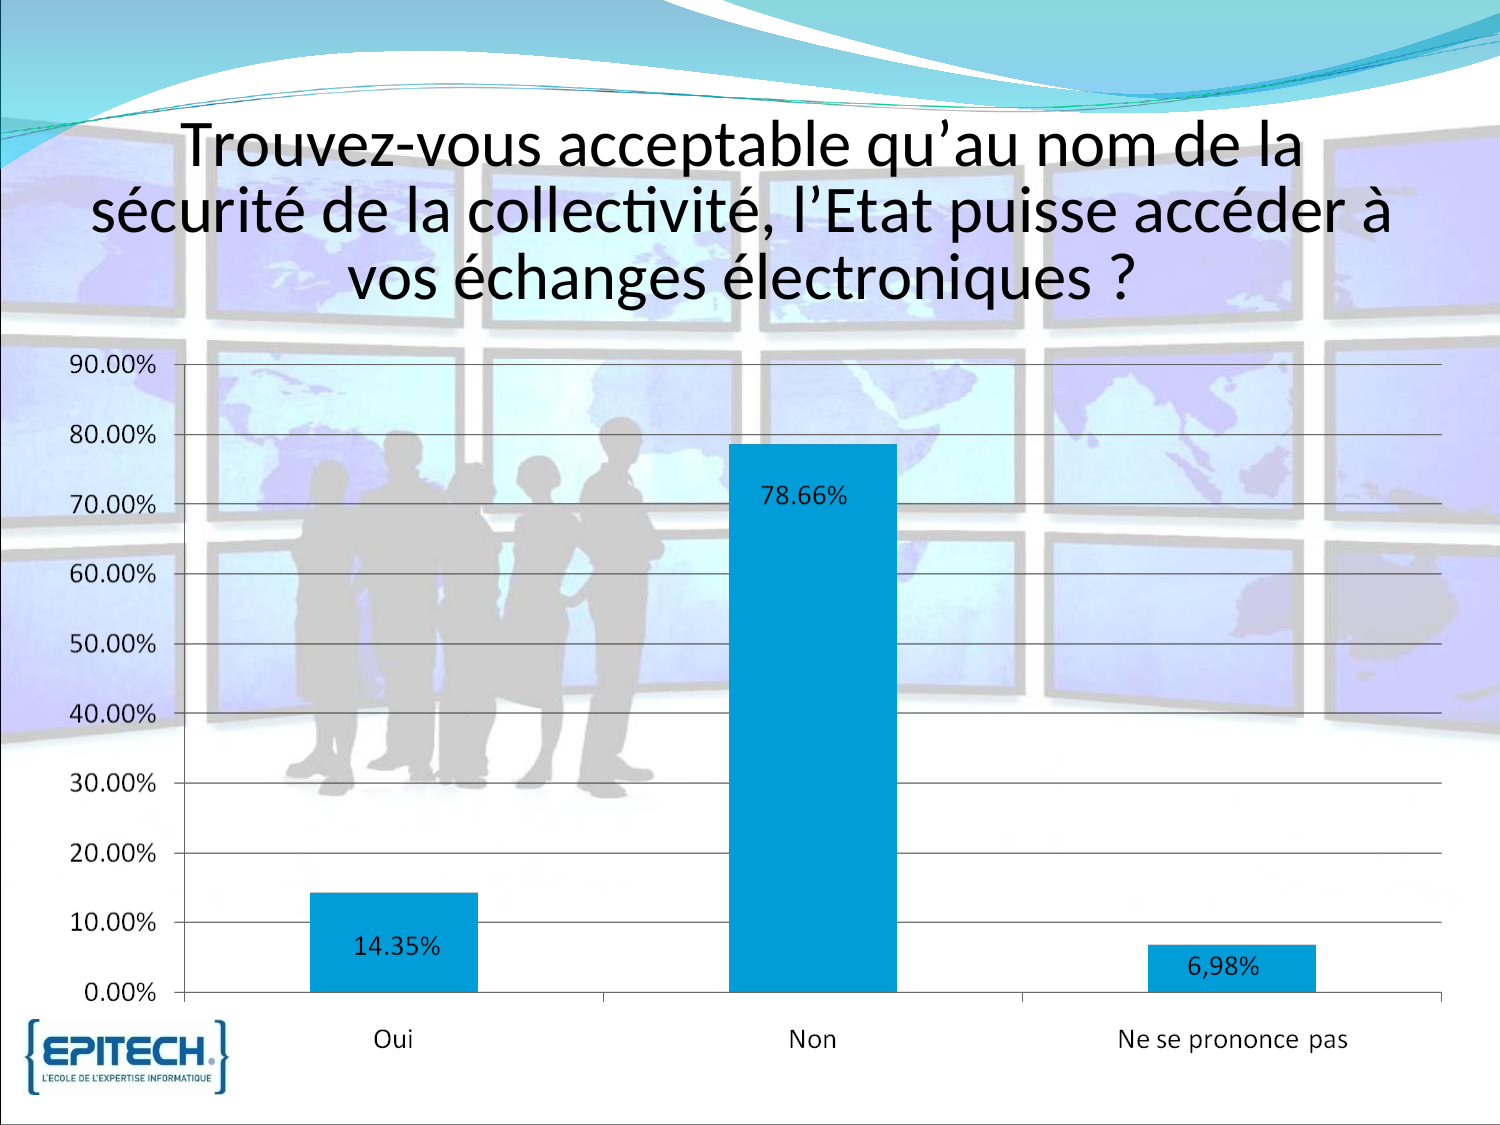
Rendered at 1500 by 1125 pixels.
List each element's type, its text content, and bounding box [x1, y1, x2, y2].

picture [0, 0, 1500, 1125]
title Trouvez-vous acceptable qu’au nom de la sécurité de la collectivité, l’Etat puisse accéder à vos échanges électroniques ? [67, 0, 1418, 317]
